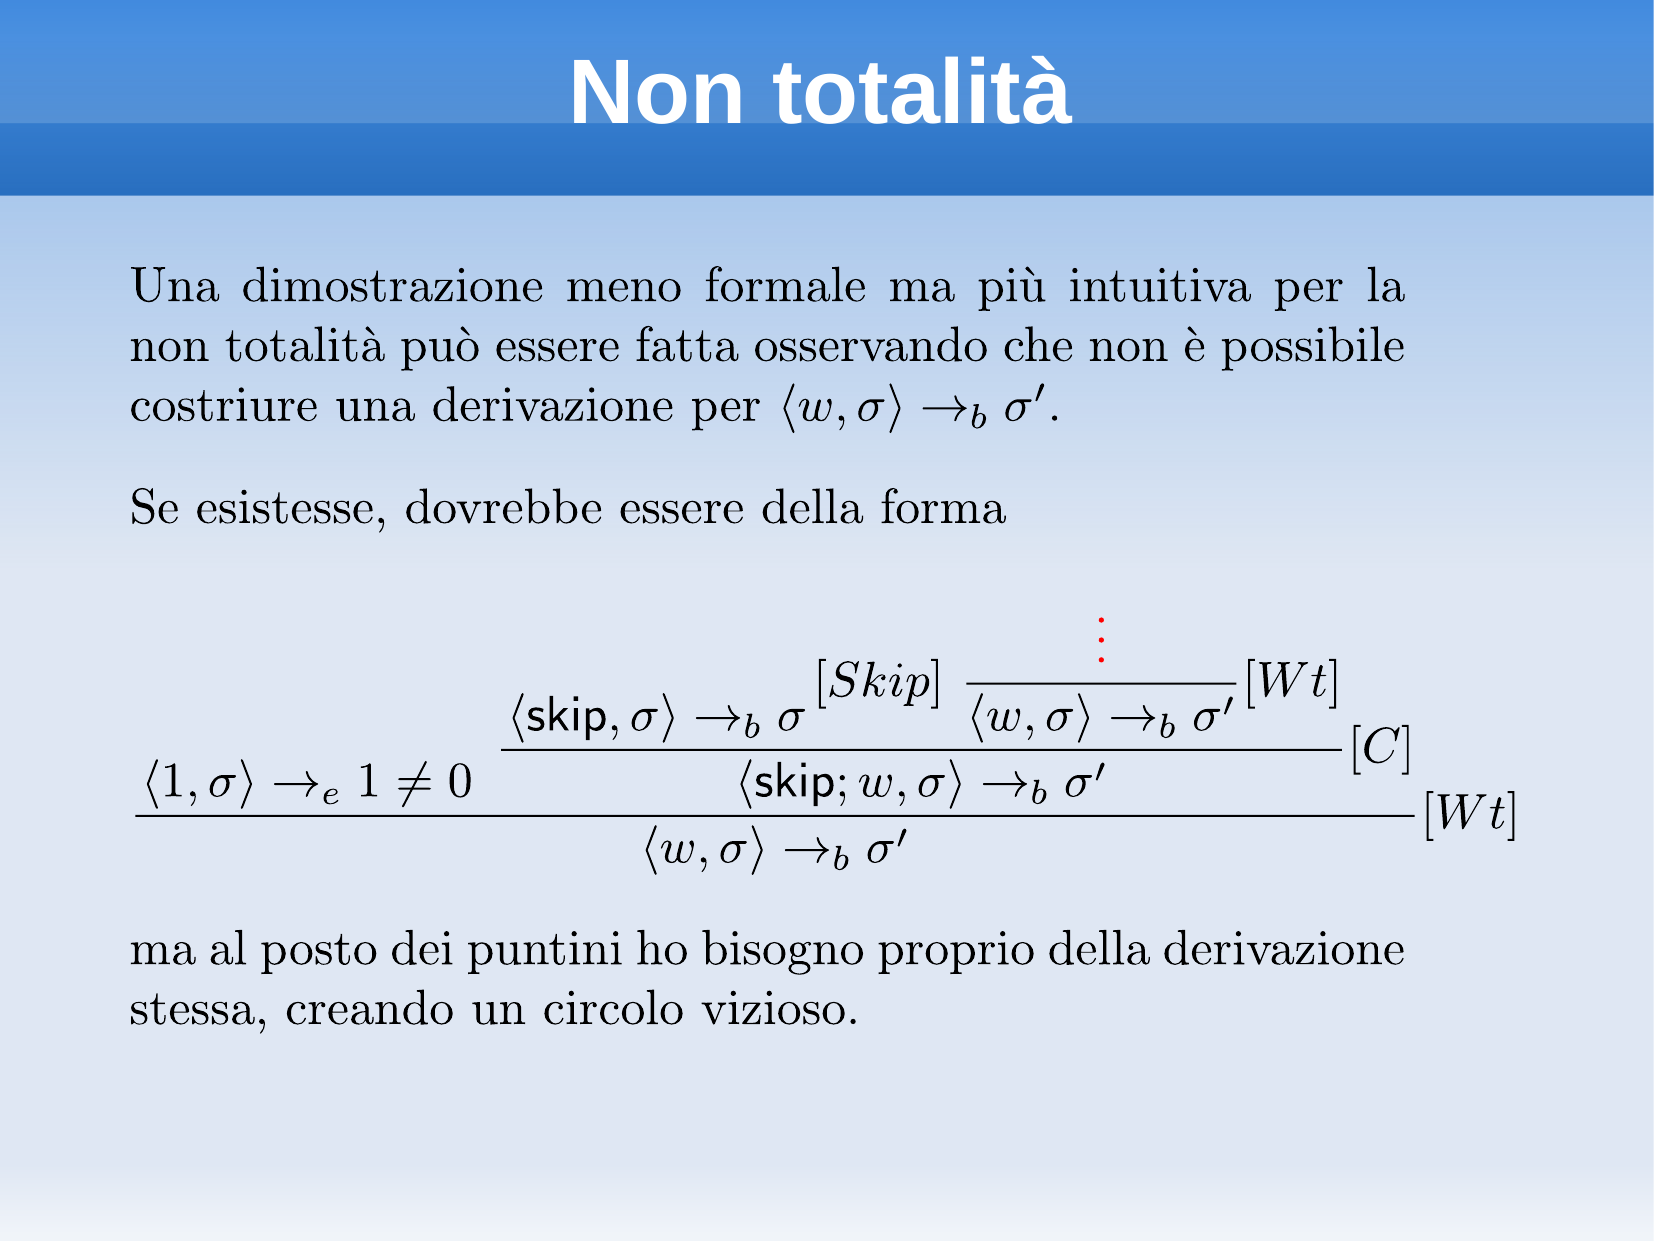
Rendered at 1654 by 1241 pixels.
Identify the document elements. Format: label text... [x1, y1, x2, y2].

text_box [129, 266, 1521, 1034]
picture [0, 0, 1654, 1241]
title Non totalità [76, 0, 1565, 188]
